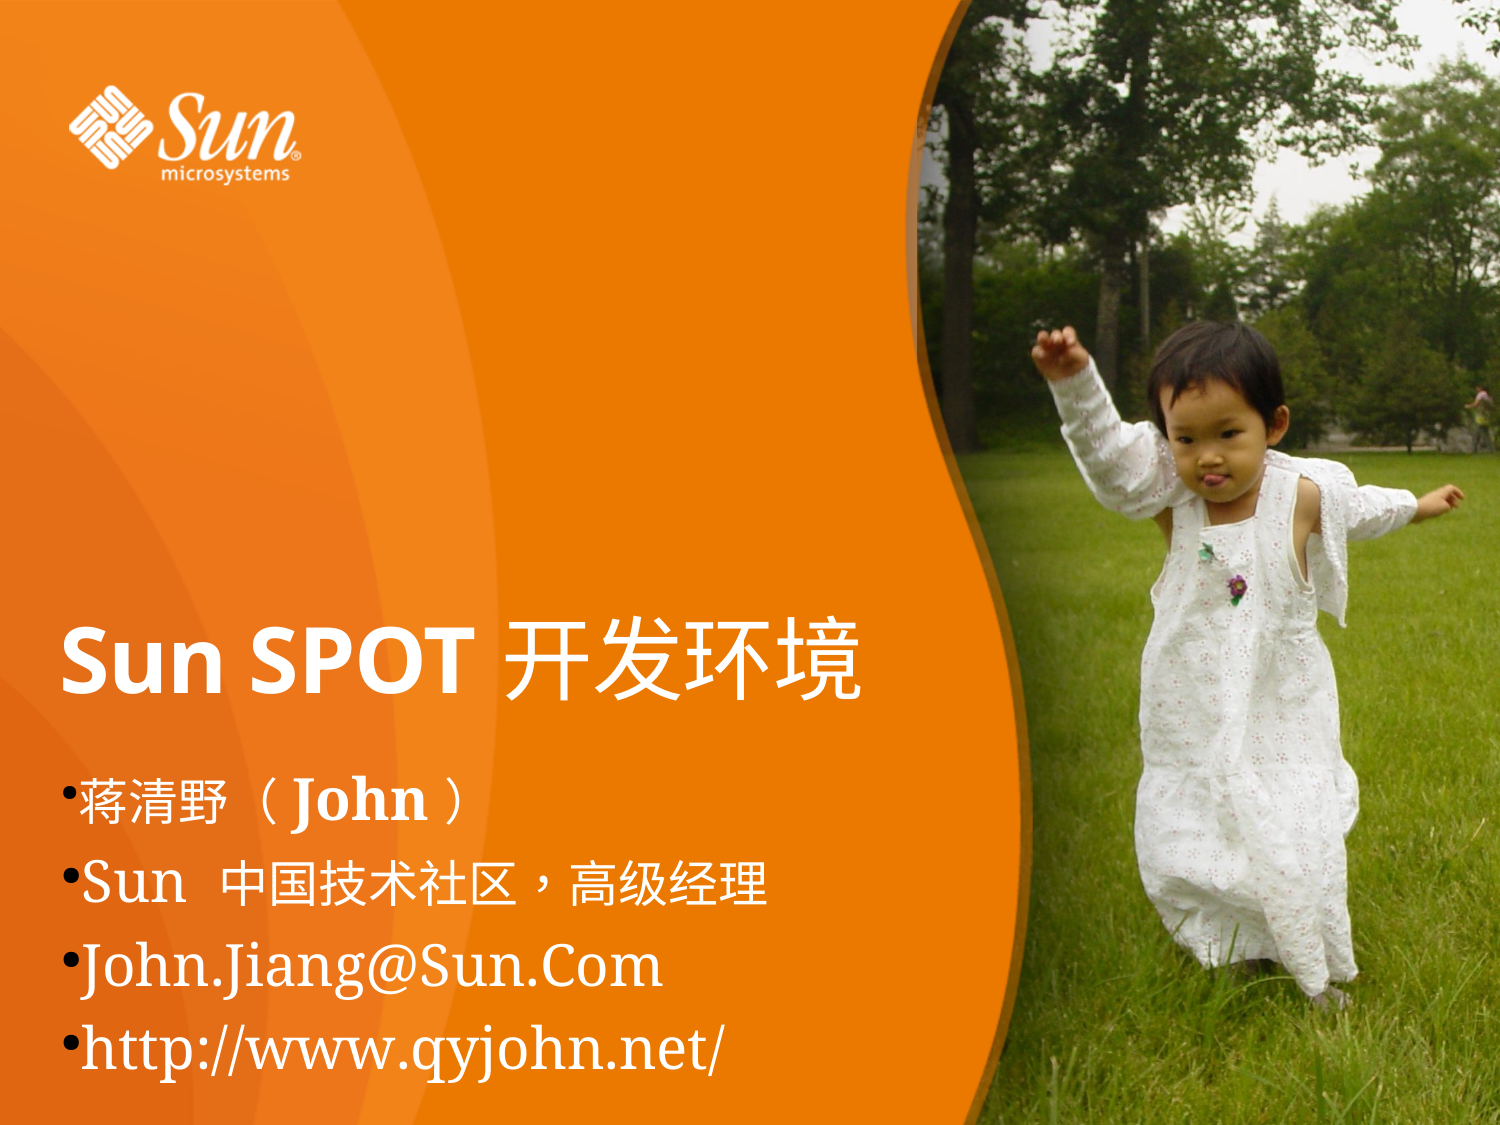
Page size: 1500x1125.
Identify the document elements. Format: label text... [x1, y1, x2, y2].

title Sun SPOT开发环境 [59, 470, 1034, 716]
picture [0, 0, 1500, 1125]
list 蒋清野（John） Sun 中国技术社区，高级经理 John.Jiang@Sun.Com http://www.qyjohn.net/ [60, 766, 1051, 1049]
